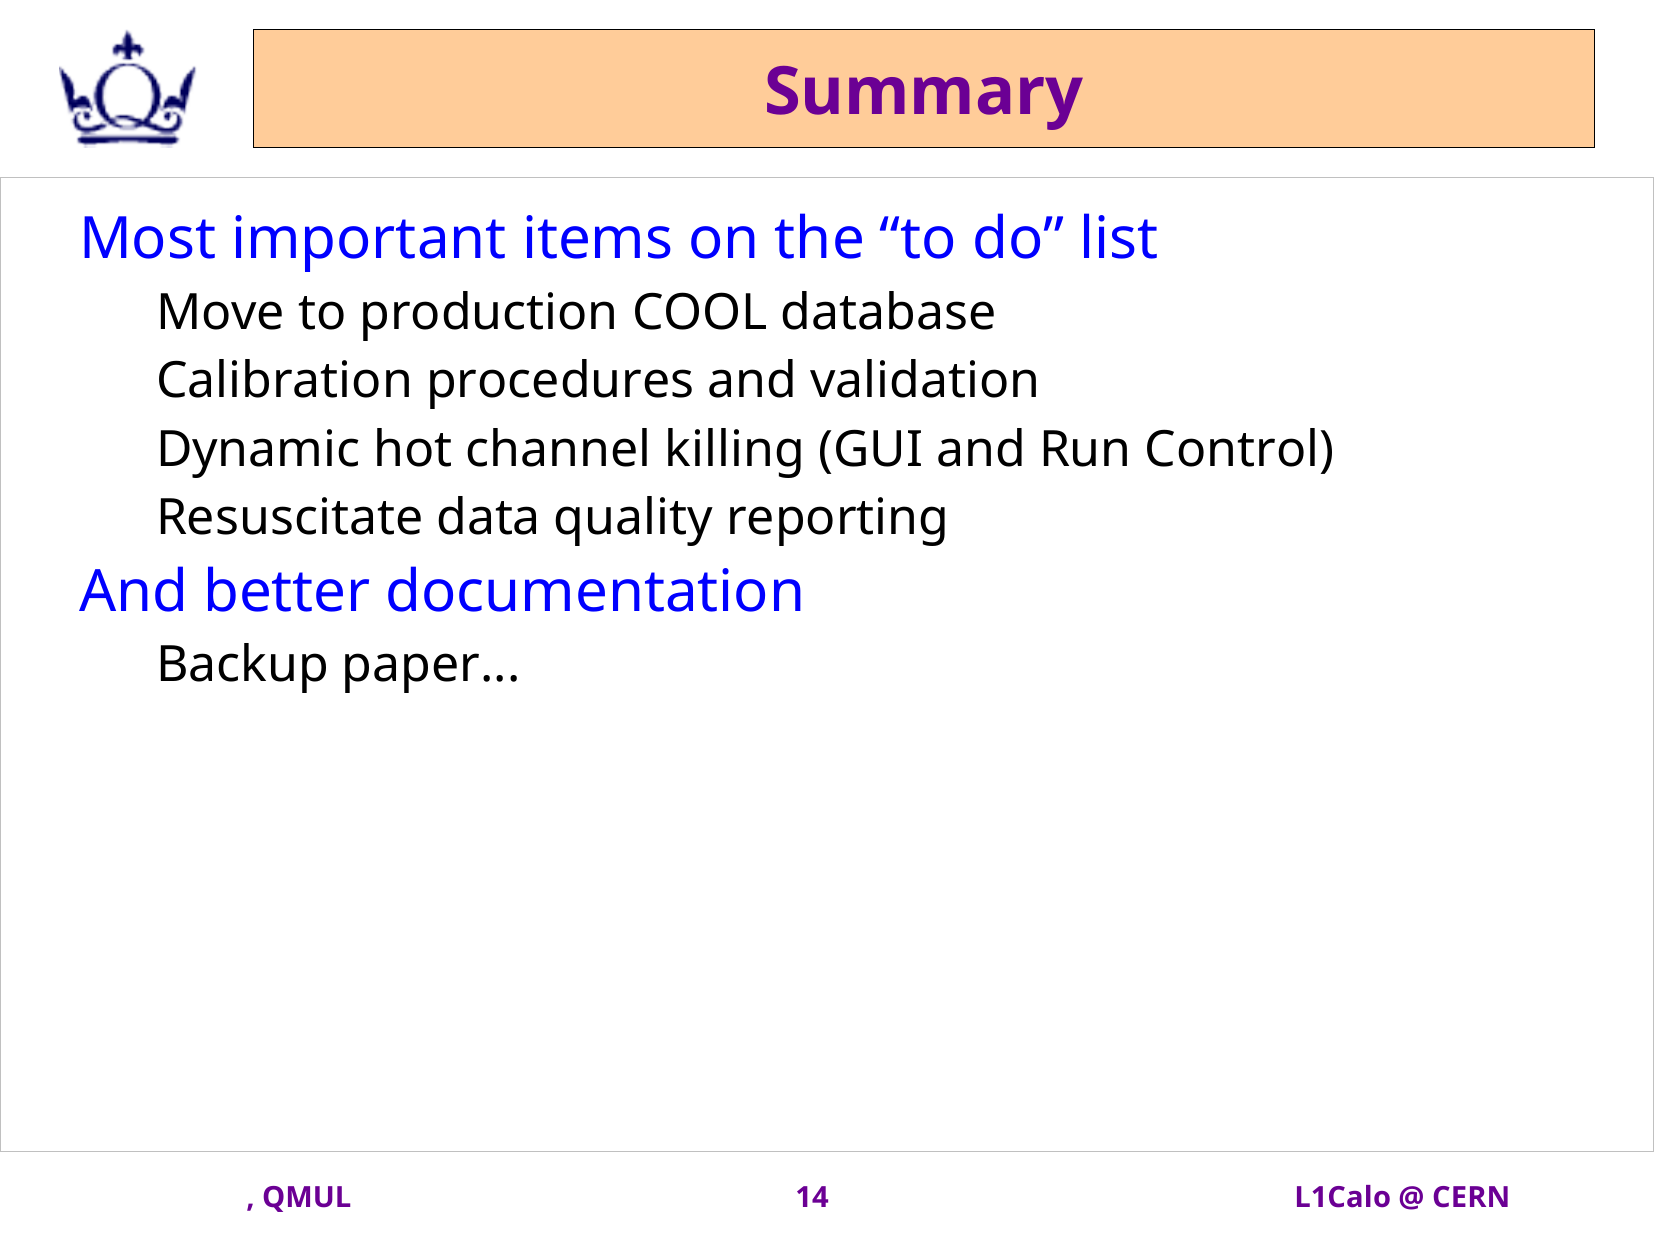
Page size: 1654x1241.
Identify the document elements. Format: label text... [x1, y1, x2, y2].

picture [59, 29, 200, 148]
list Most important items on the “to do” list Move to production COOL database Calibration procedures and validation Dynamic hot channel killing (GUI and Run Control) Resuscitate data quality reporting And better documentation Backup paper... [61, 196, 1605, 1117]
title Summary [253, 29, 1595, 148]
